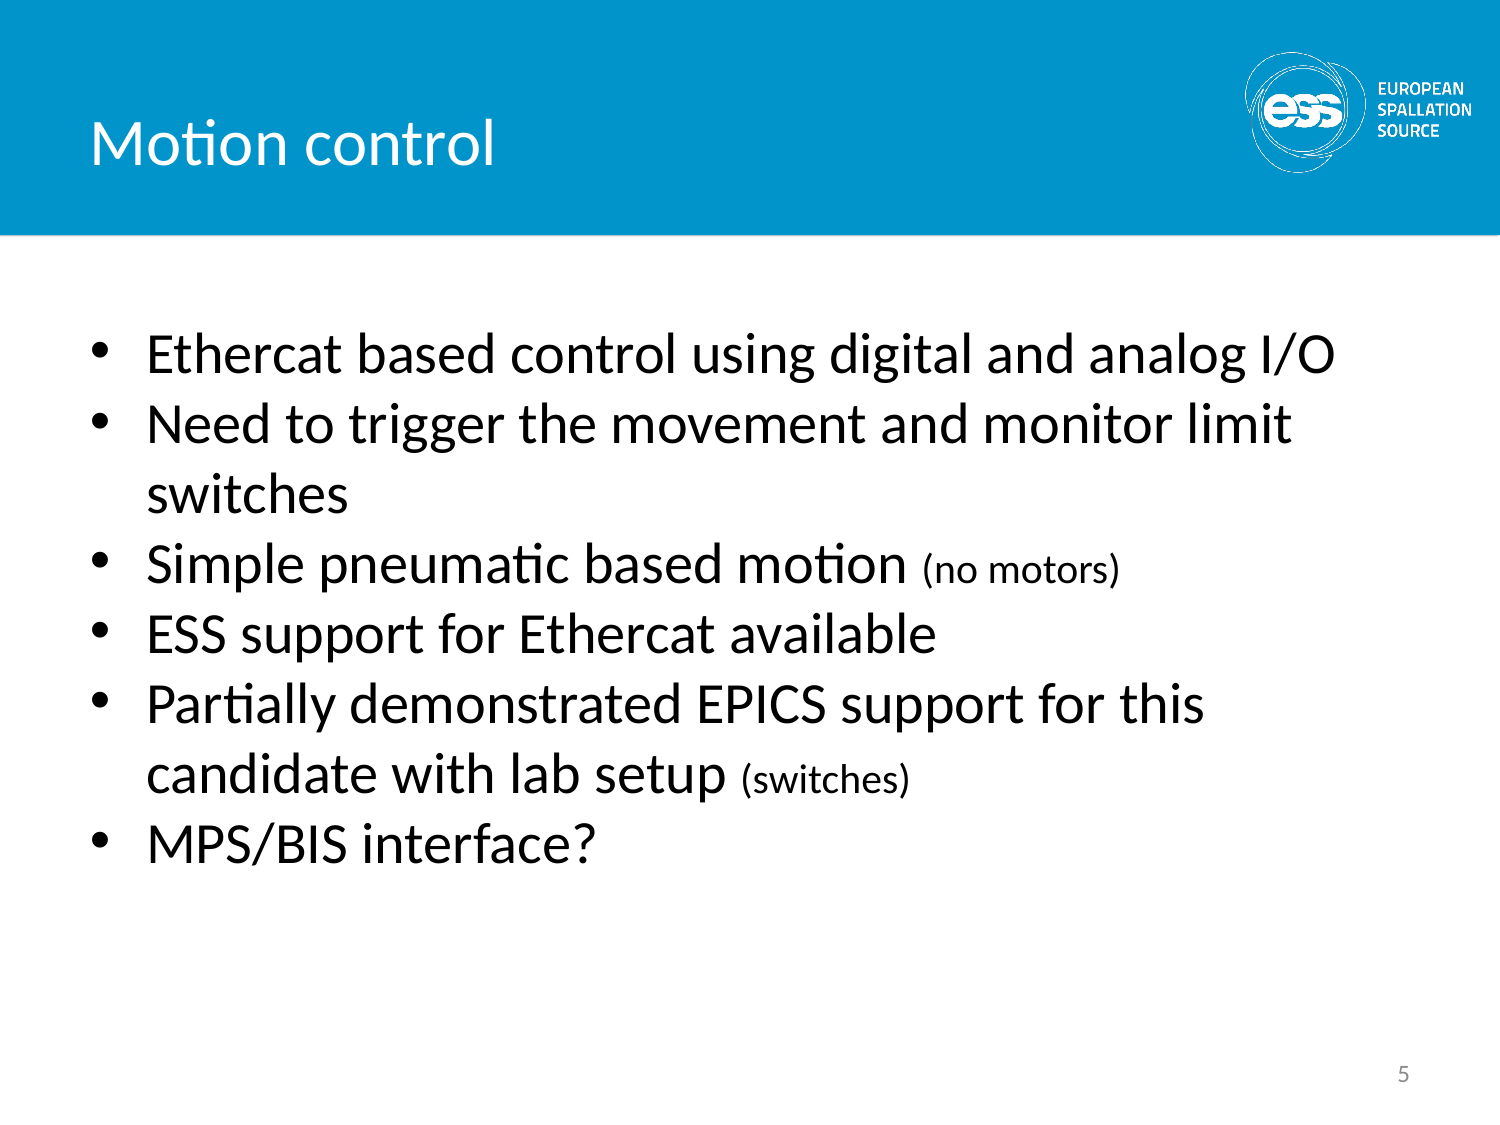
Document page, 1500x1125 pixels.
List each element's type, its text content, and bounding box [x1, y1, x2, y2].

text_box Motion control [75, 45, 1246, 233]
text_box <number> [1074, 1042, 1425, 1103]
picture [1379, 83, 1385, 94]
picture [1422, 125, 1428, 134]
picture [1389, 104, 1393, 115]
picture [1398, 109, 1406, 115]
text_box Ethercat based control using digital and analog I/O Need to trigger the movement and monitor limit switches Simple pneumatic based motion (no motors) ESS support for Ethercat available Partially demonstrated EPICS support for this candidate with lab setup (switches) MPS/BIS interface? [74, 262, 1425, 1005]
picture [1418, 104, 1423, 115]
picture [1264, 94, 1342, 127]
picture [1400, 83, 1407, 94]
picture [1423, 83, 1430, 94]
picture [1436, 104, 1444, 115]
picture [1409, 104, 1415, 115]
picture [1432, 125, 1438, 136]
picture [1443, 86, 1450, 93]
picture [1454, 83, 1458, 94]
